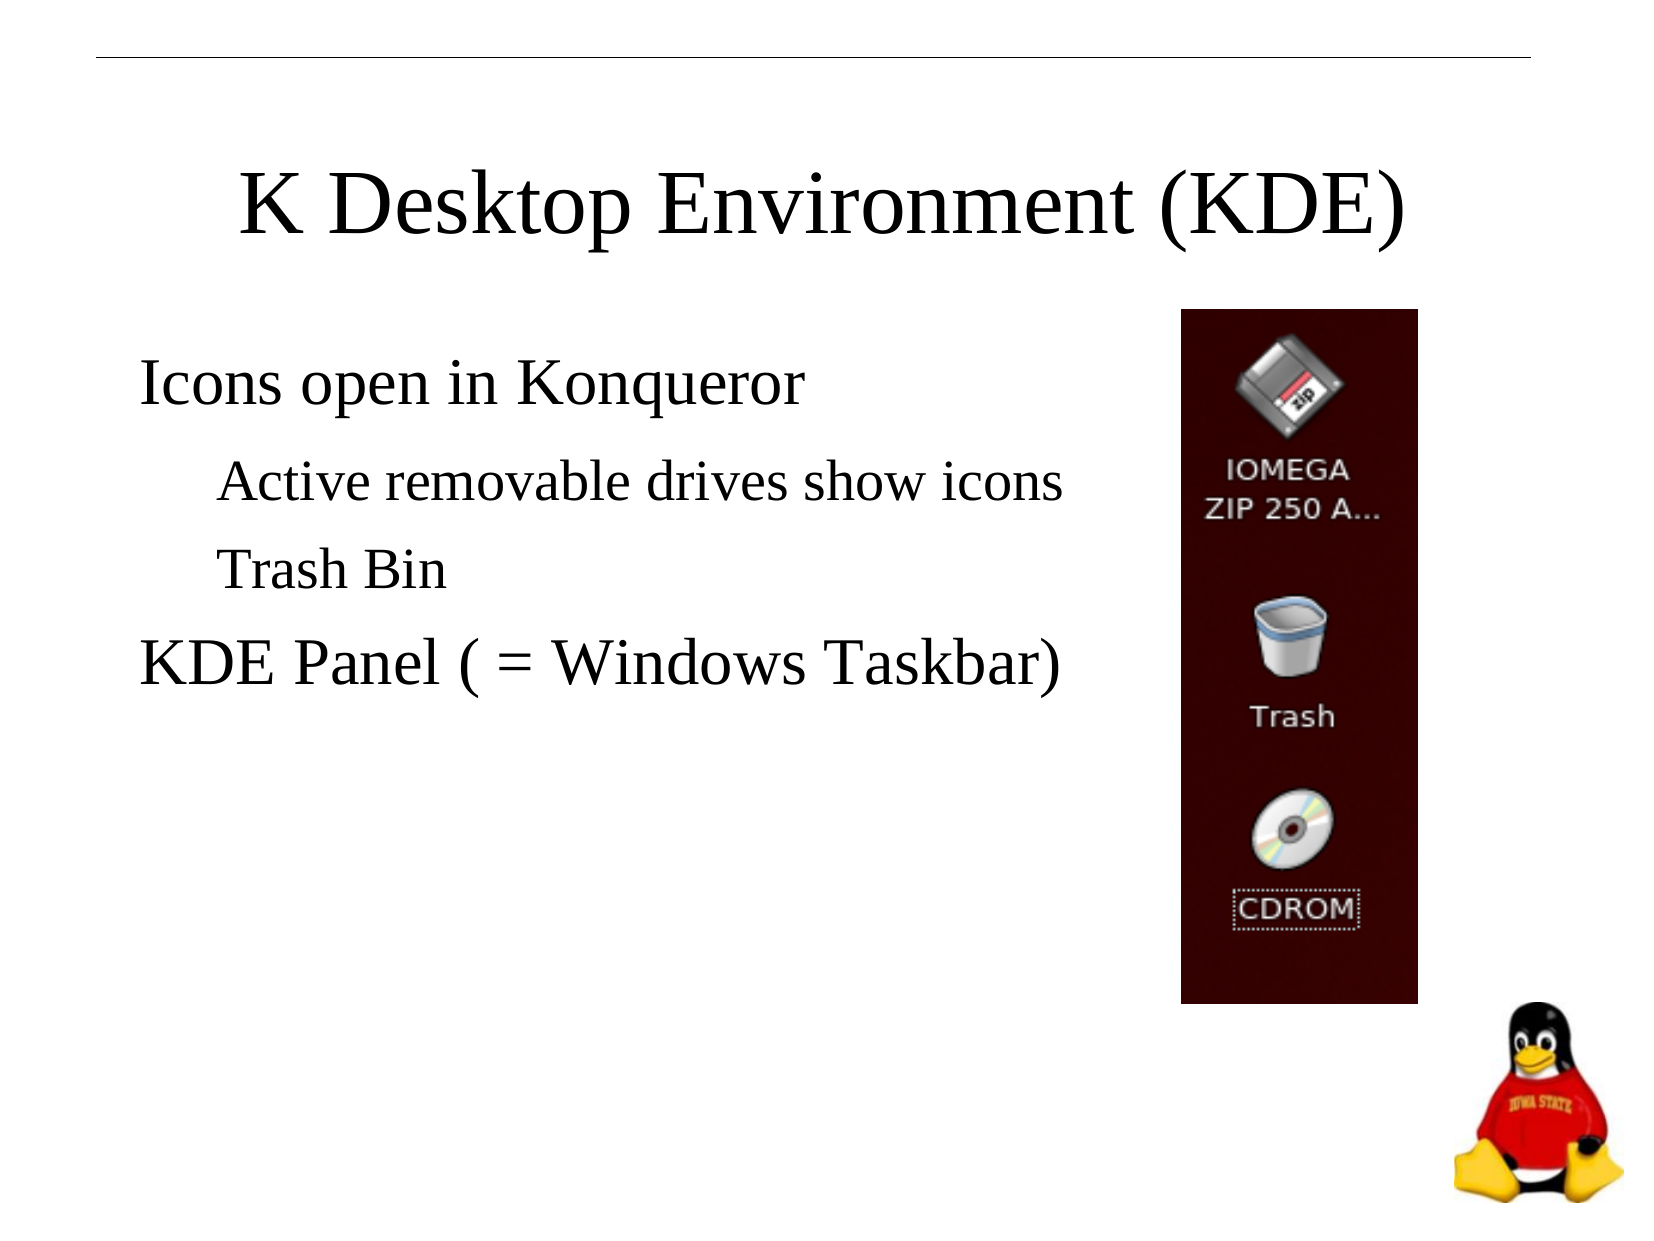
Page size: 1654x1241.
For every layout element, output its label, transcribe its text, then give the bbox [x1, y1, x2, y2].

picture [1181, 309, 1418, 1004]
title K Desktop Environment (KDE) [117, 99, 1530, 307]
picture [1454, 1002, 1624, 1203]
list Icons open in Konqueror Active removable drives show icons Trash Bin KDE Panel ( = Windows Taskbar) [121, 344, 1201, 1127]
